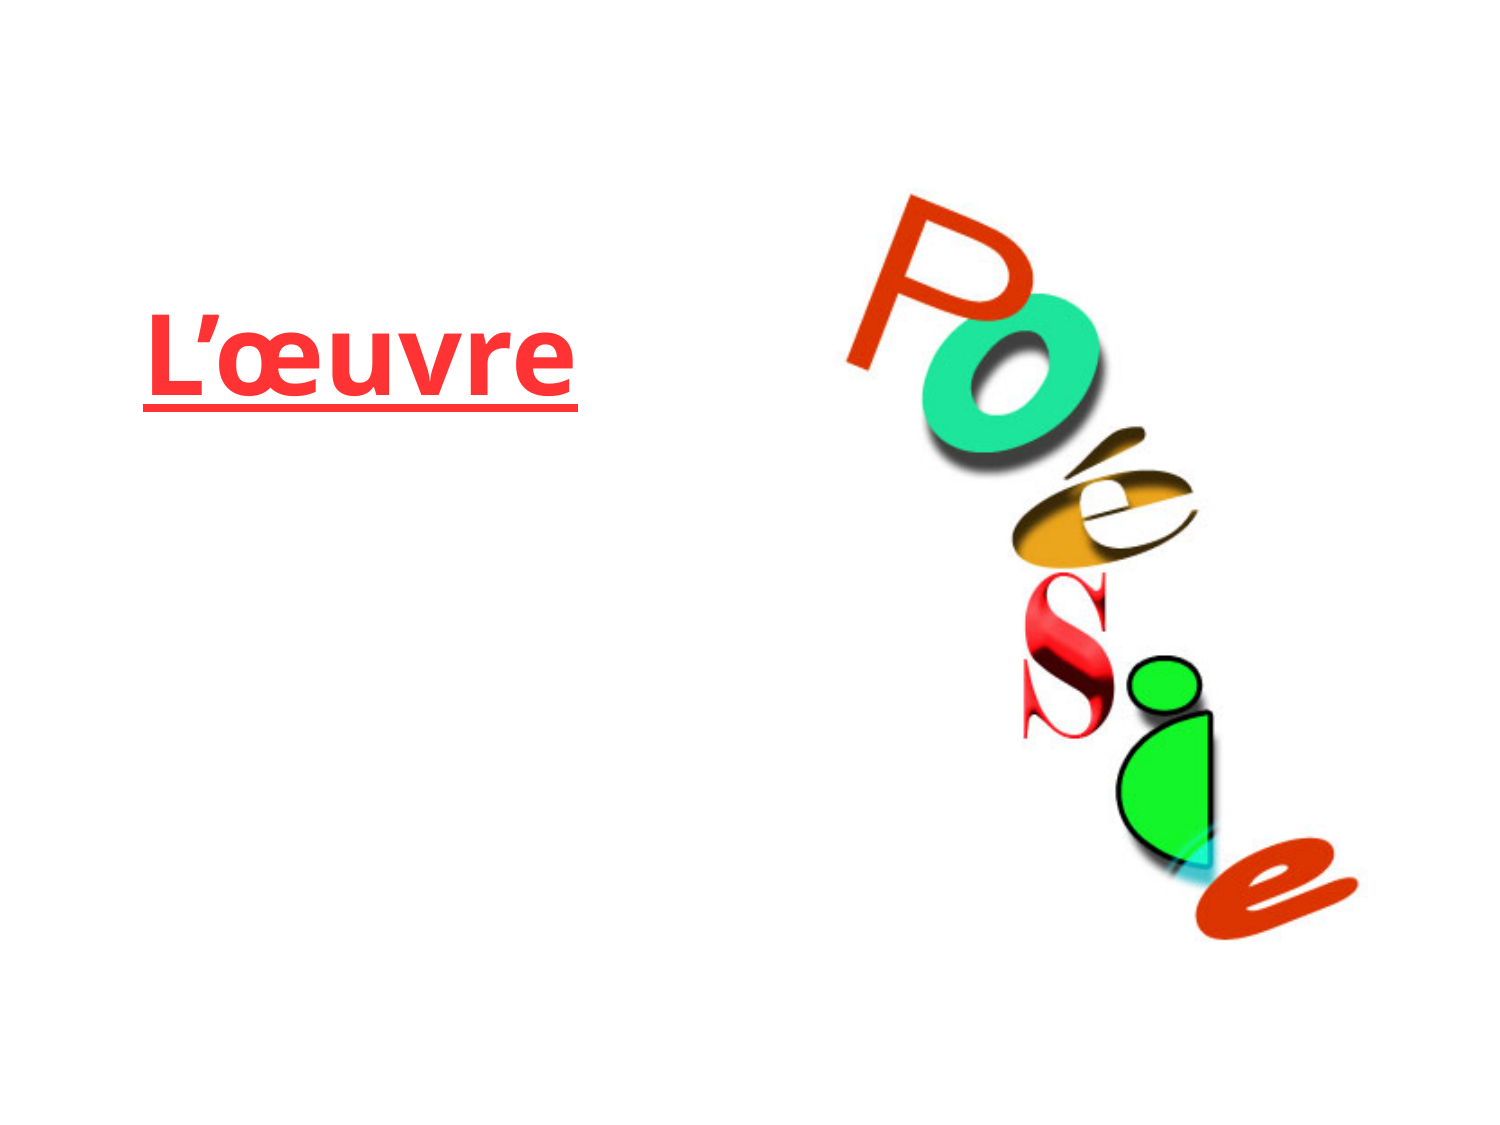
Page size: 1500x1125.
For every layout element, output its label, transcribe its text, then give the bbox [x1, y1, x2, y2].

picture [806, 115, 1453, 1099]
text_box L’œuvre [70, 275, 650, 426]
